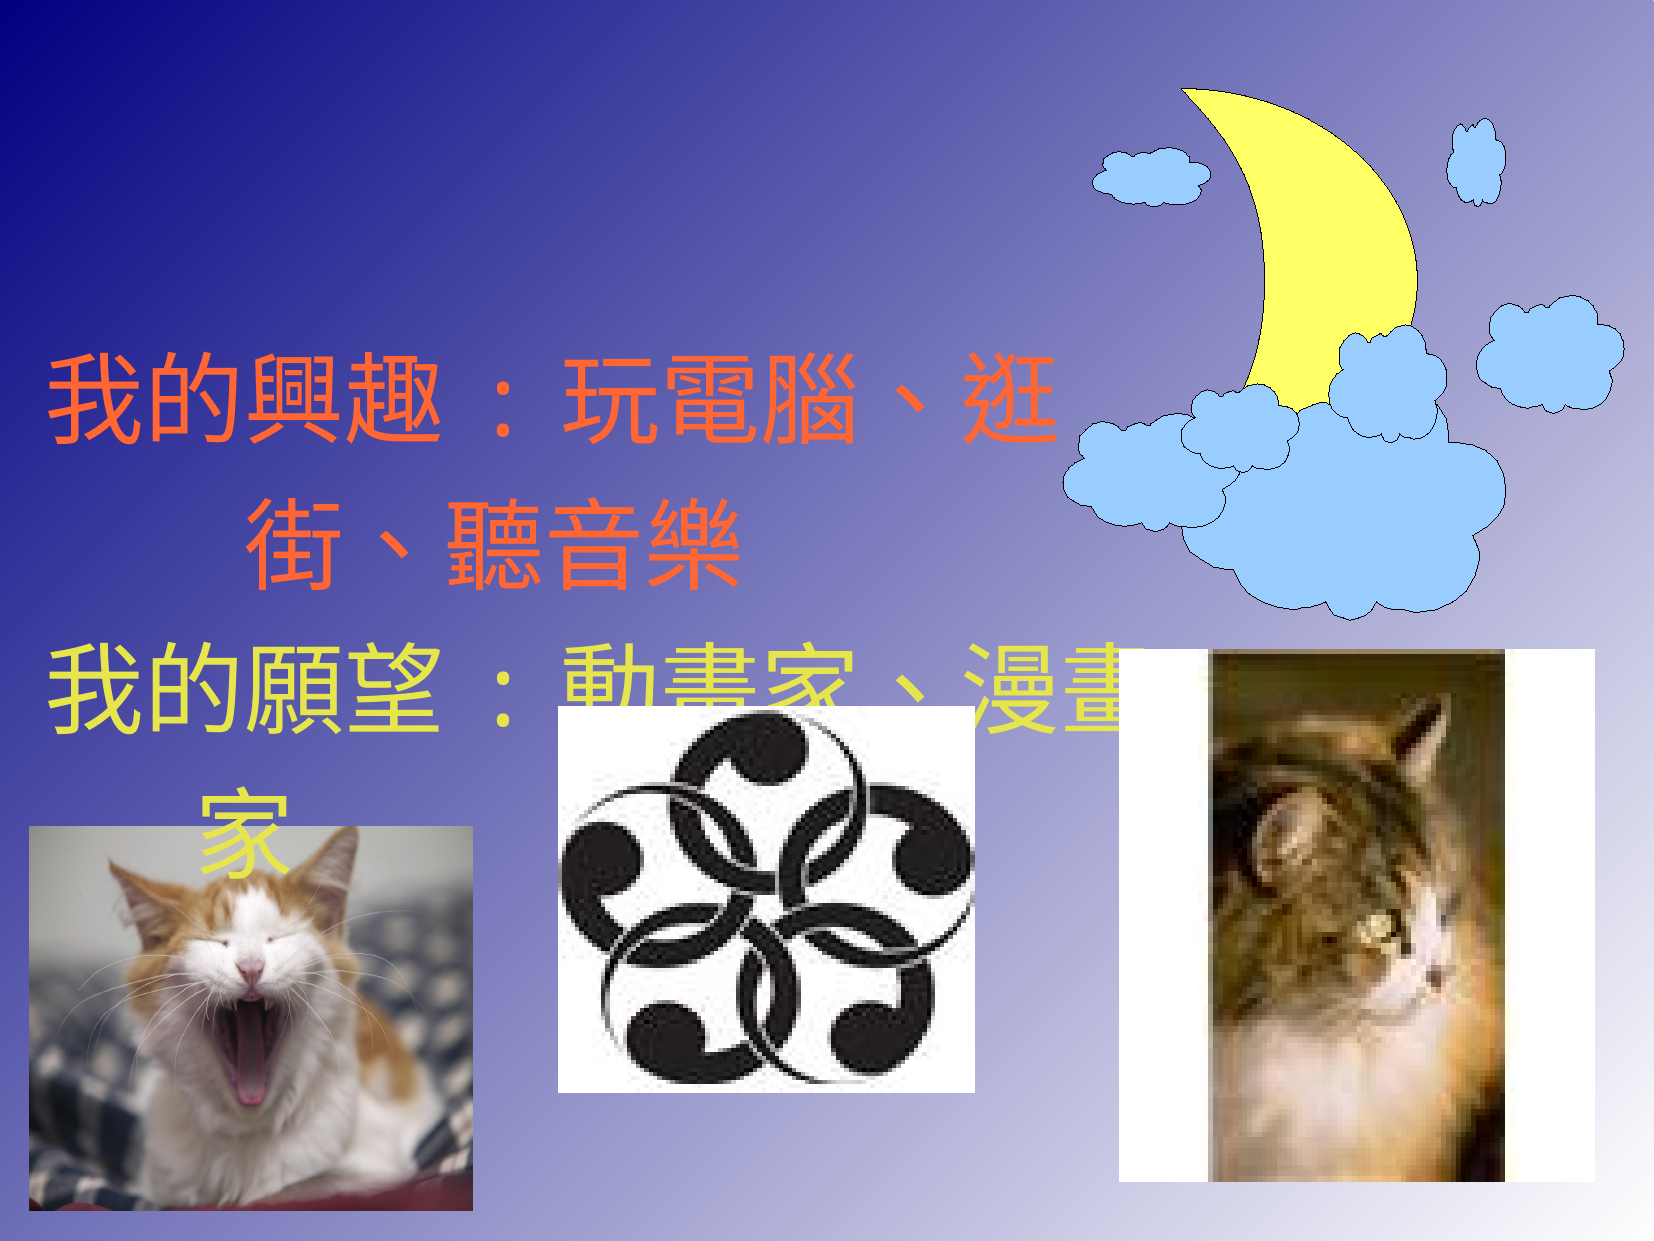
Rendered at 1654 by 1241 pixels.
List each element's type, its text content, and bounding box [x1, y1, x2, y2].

text_box [1476, 295, 1625, 414]
picture [29, 912, 473, 1211]
text_box [1092, 147, 1211, 207]
picture [558, 706, 975, 1093]
text_box 我的興趣:玩電腦、逛 街、聽音樂 我的願望:動畫家、漫畫 家 [29, 177, 1211, 912]
picture [1119, 649, 1595, 1182]
text_box [1446, 118, 1506, 207]
text_box [1062, 88, 1506, 621]
